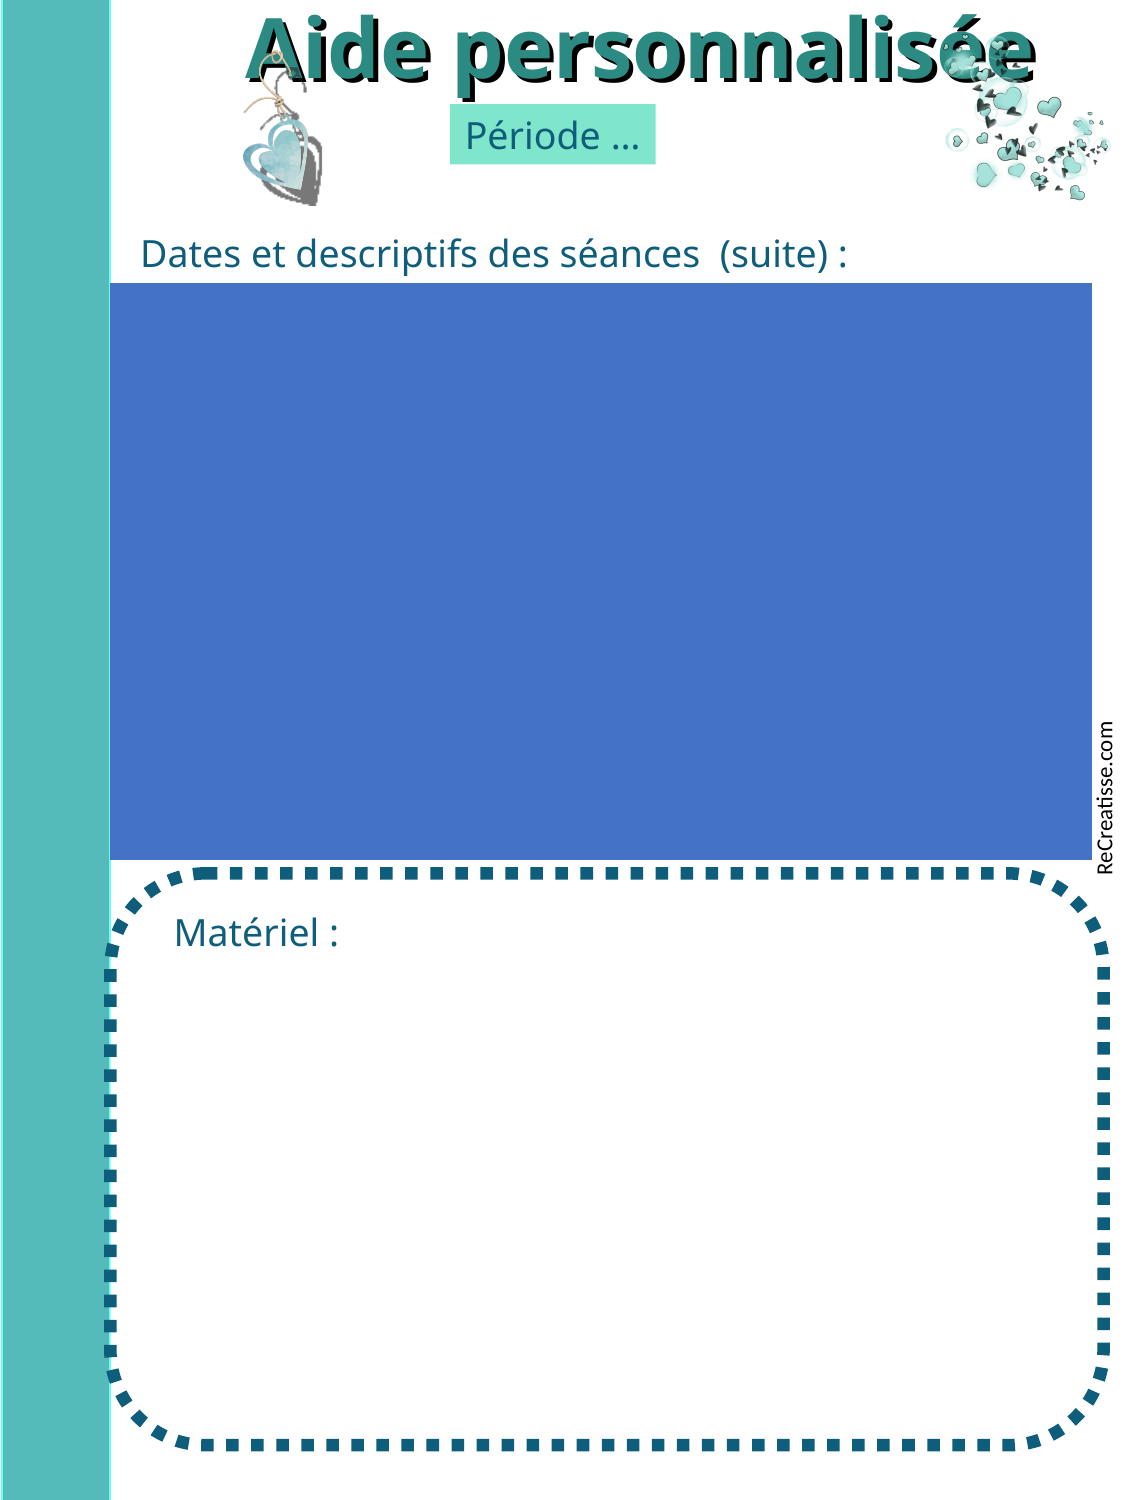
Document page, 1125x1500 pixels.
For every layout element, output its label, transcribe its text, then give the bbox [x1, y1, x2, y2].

table_cell [359, 571, 1092, 644]
text_box Aide personnalisée [230, 0, 1050, 102]
table_cell [359, 499, 1092, 571]
table_header [359, 283, 1092, 355]
table_cell [110, 427, 359, 499]
table_header [110, 283, 359, 355]
table_cell [359, 427, 1092, 499]
text_box [2, 0, 1104, 1500]
table_cell [110, 499, 359, 571]
picture [919, 17, 1125, 216]
text_box Matériel : [159, 902, 364, 962]
text_box ReCreatisse.com [1082, 706, 1125, 890]
picture [243, 50, 308, 190]
table_cell [359, 716, 1092, 788]
table_cell [110, 644, 359, 716]
table_cell [359, 355, 1092, 427]
table_cell [359, 788, 1092, 860]
text_box Dates et descriptifs des séances (suite) : [125, 222, 873, 282]
table_cell [110, 716, 359, 788]
table_cell [110, 788, 359, 860]
table_cell [110, 571, 359, 644]
table_cell [110, 355, 359, 427]
table_cell [359, 644, 1092, 716]
text_box Période … [450, 104, 656, 164]
